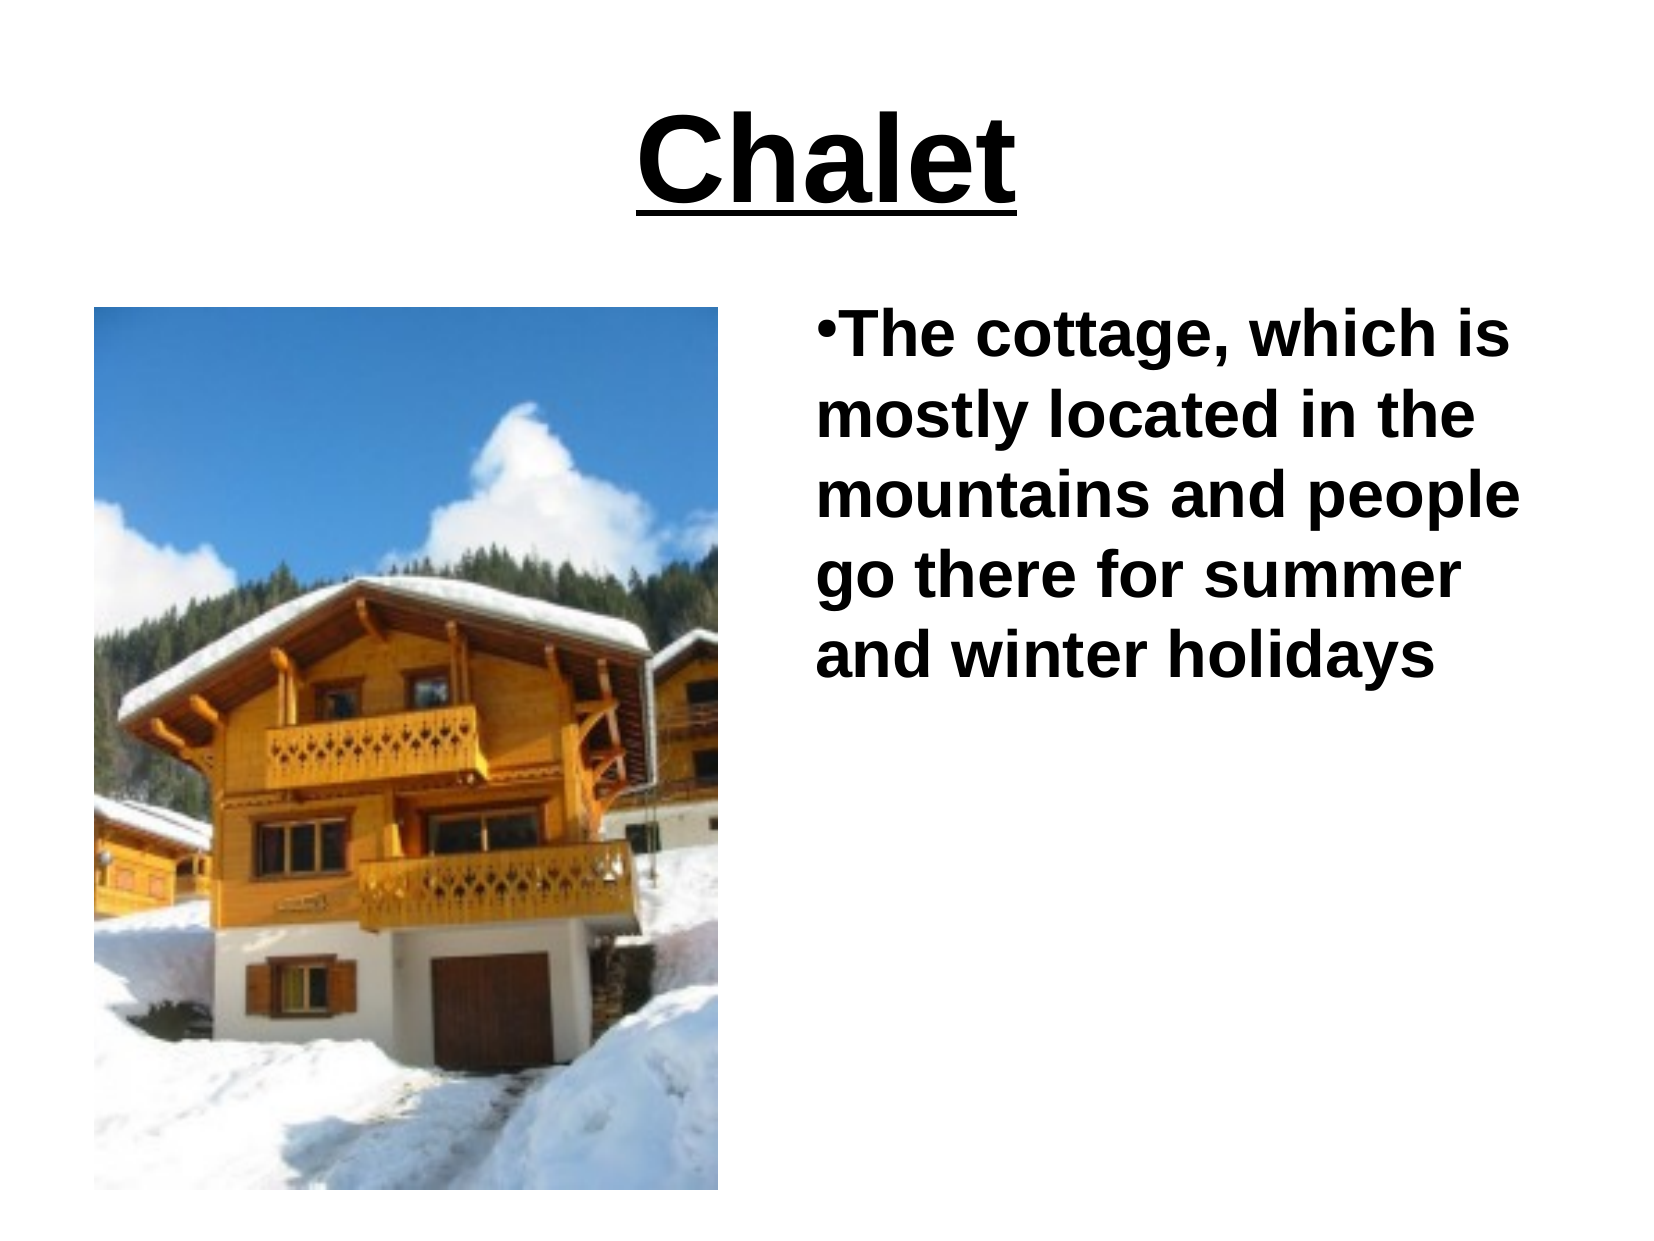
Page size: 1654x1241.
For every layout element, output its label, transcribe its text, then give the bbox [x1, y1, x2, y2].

list The cottage, which is mostly located in the mountains and people go there for summer and winter holidays [814, 290, 1595, 1109]
picture [94, 307, 718, 1190]
title Chalet [82, 49, 1571, 257]
